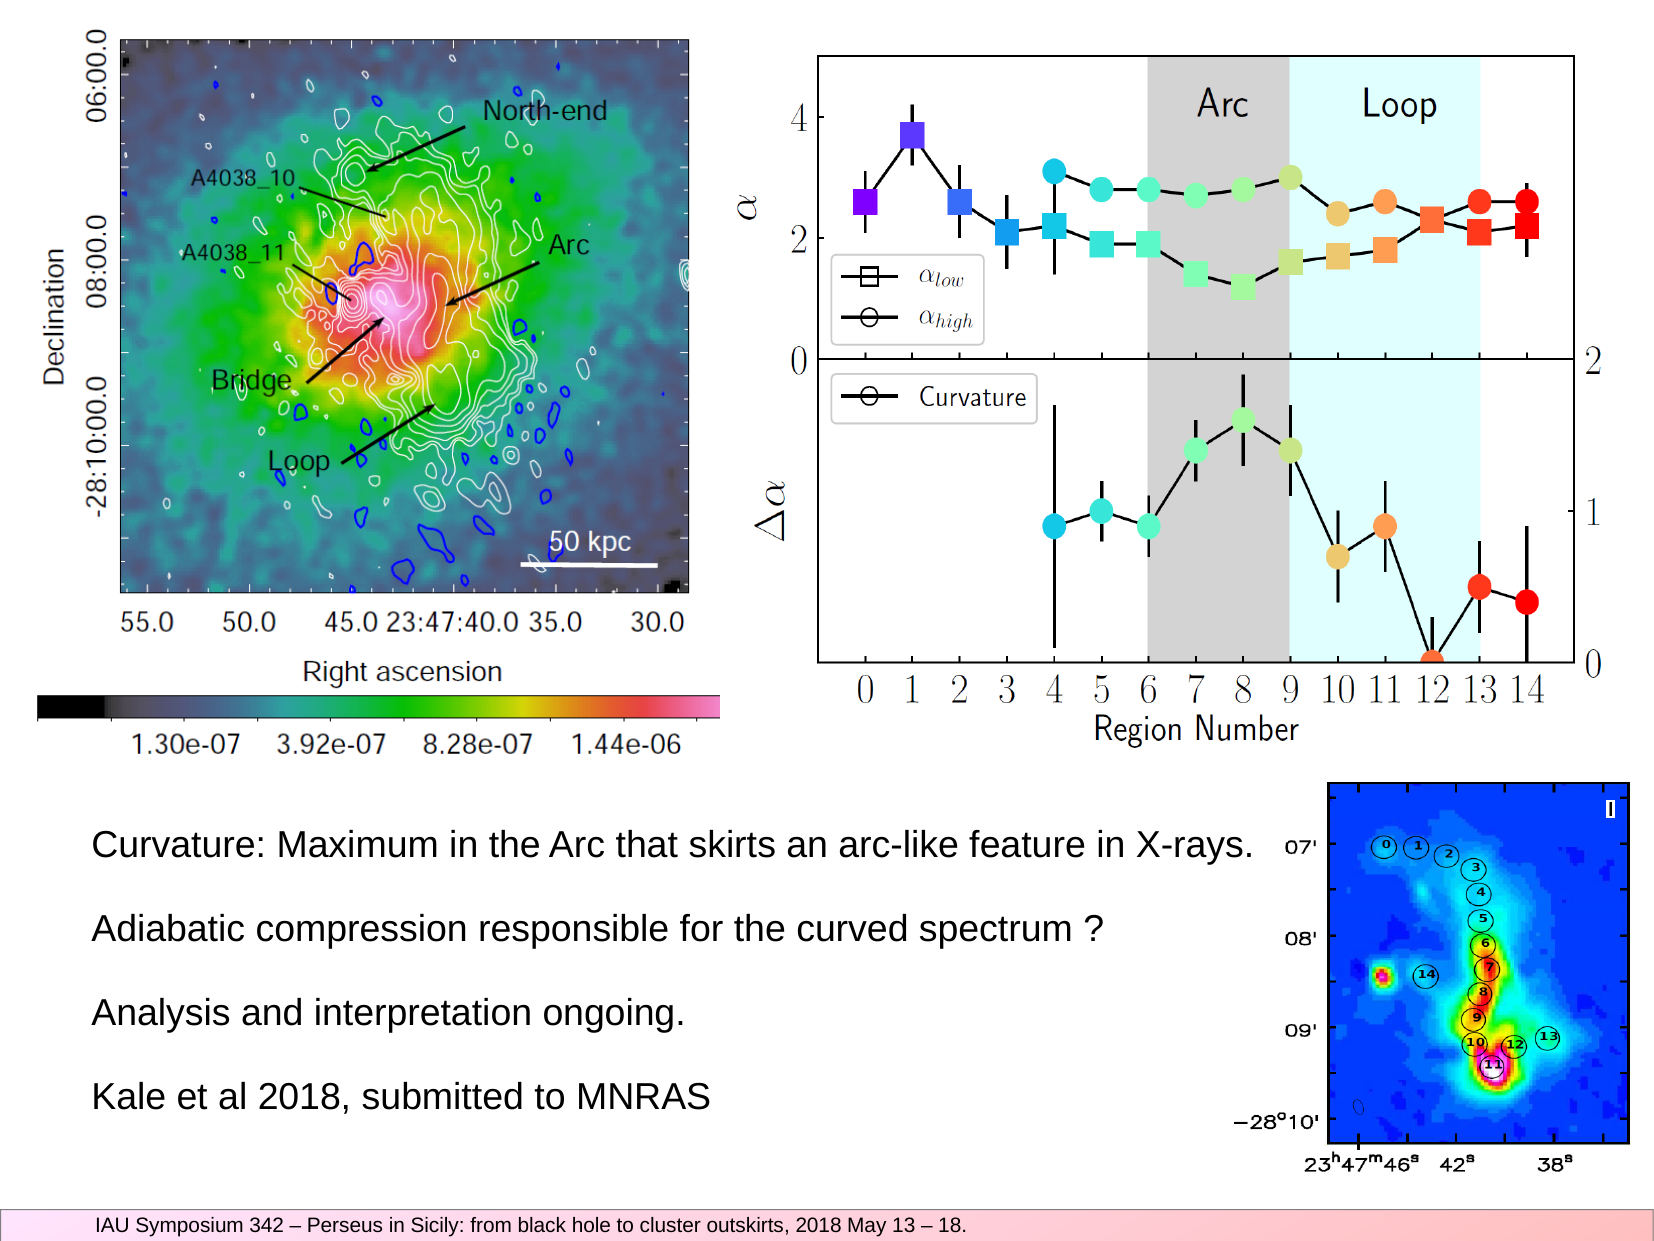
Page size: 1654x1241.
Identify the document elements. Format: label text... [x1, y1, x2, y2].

text_box Curvature: Maximum in the Arc that skirts an arc-like feature in X-rays. Adiabatic compression responsible for the curved spectrum ? Analysis and interpretation ongoing. Kale et al 2018, submitted to MNRAS [76, 815, 1294, 1125]
picture [15, 14, 1619, 781]
picture [1223, 777, 1654, 1186]
